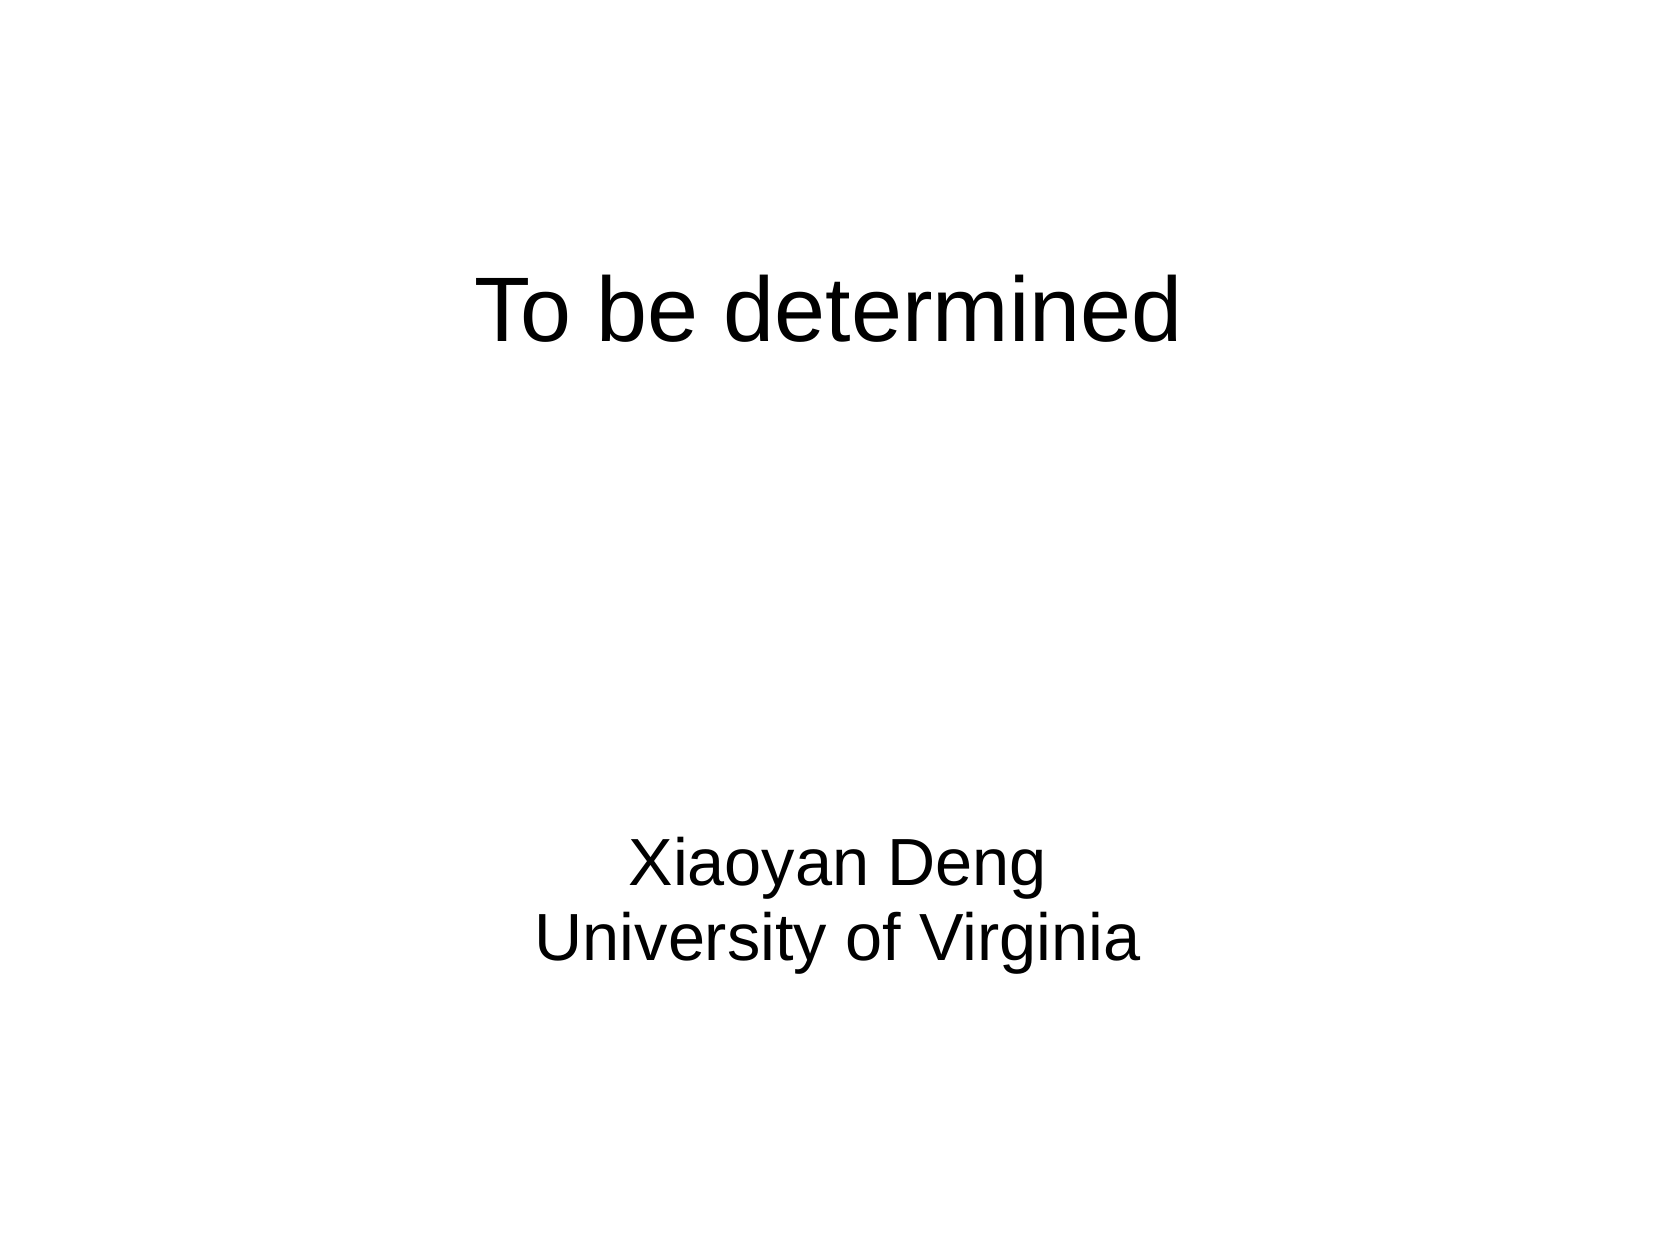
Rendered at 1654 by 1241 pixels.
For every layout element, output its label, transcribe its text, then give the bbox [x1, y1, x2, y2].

title To be determined [82, 56, 1576, 563]
subtitle Xiaoyan Deng University of Virginia [112, 712, 1564, 1088]
